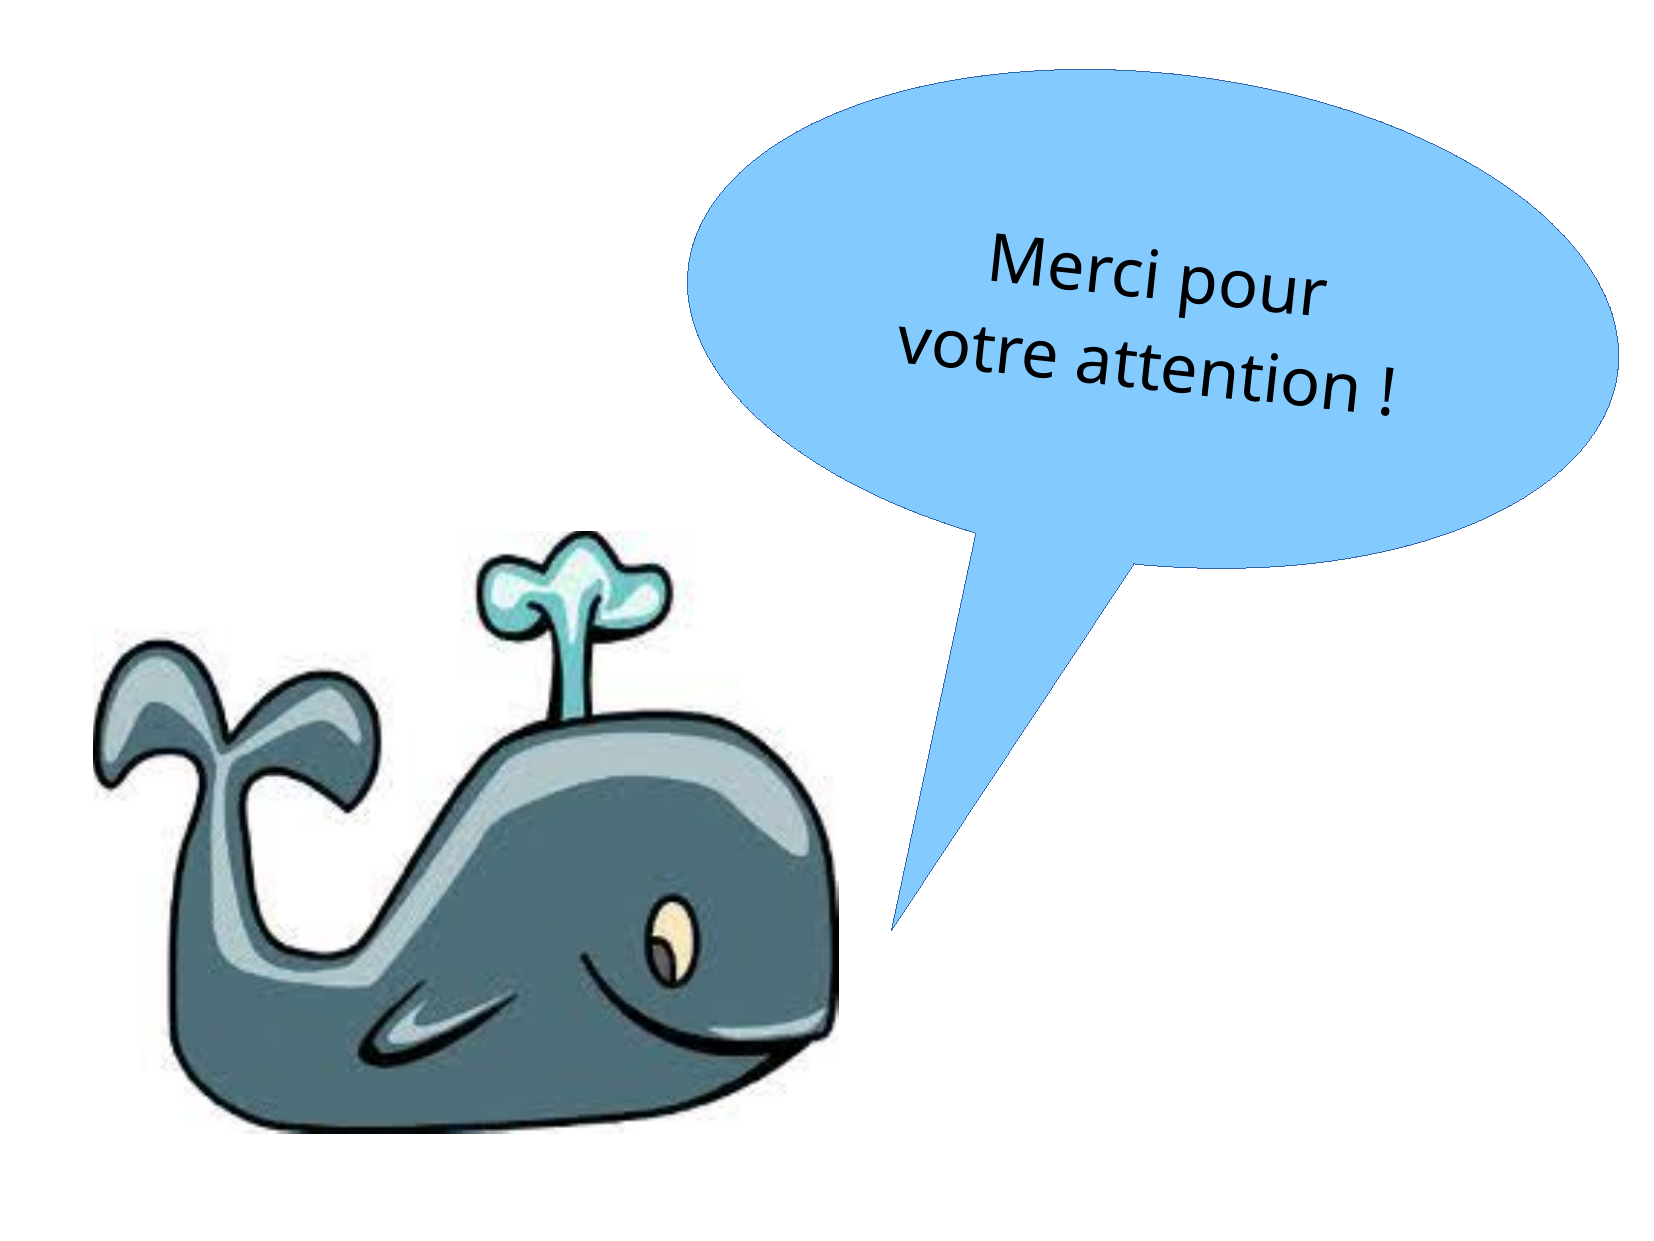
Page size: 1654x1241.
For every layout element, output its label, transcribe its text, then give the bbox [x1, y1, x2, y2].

picture [93, 531, 839, 1134]
text_box Merci pour votre attention ! [687, 69, 1619, 931]
